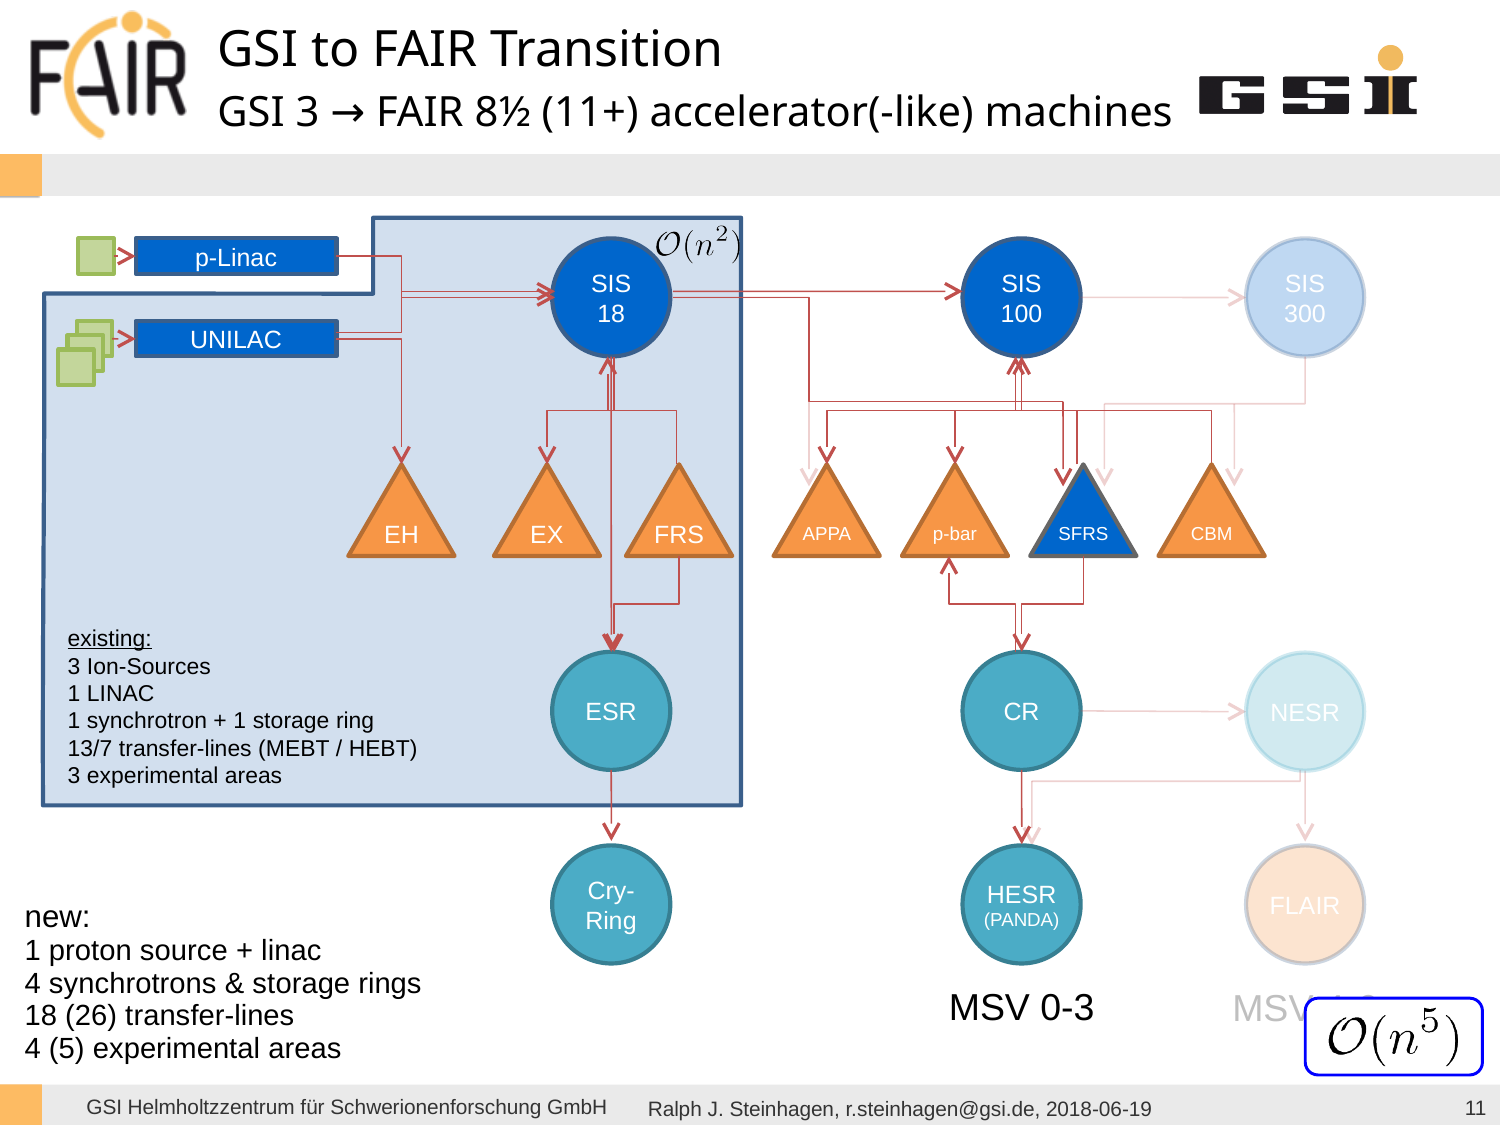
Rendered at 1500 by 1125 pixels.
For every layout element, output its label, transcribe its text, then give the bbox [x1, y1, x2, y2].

text_box new: 1 proton source + linac 4 synchrotrons & storage rings 18 (26) transfer-lines 4 (5) experimental areas [9, 891, 552, 1084]
text_box SFRS [1030, 464, 1137, 557]
text_box CR [962, 651, 1081, 770]
picture [1197, 42, 1419, 117]
text_box p-bar [901, 465, 1009, 557]
picture [649, 222, 747, 266]
text_box Cry- Ring [552, 845, 671, 964]
text_box [42, 257, 742, 806]
text_box SIS 300 [1246, 238, 1365, 357]
text_box SIS 18 [552, 238, 671, 357]
picture [1318, 1003, 1469, 1070]
text_box APPA [773, 465, 880, 557]
title GSI to FAIR Transition GSI 3 → FAIR 8½ (11+) accelerator(-like) machines [217, 2, 1186, 150]
text_box CBM [1158, 464, 1265, 557]
text_box EH [348, 465, 455, 557]
text_box FRS [625, 464, 733, 557]
text_box UNILAC [135, 321, 337, 357]
text_box ESR [552, 651, 671, 770]
text_box MSV 0-3 [933, 975, 1110, 1036]
picture [30, 9, 187, 141]
text_box EX [493, 465, 601, 557]
text_box FLAIR [1246, 845, 1365, 964]
text_box existing: 3 Ion-Sources 1 LINAC 1 synchrotron + 1 storage ring 13/7 transfer-lines (MEBT / HEBT) 3 experimental areas [53, 616, 433, 796]
text_box SIS100 [962, 238, 1081, 357]
text_box [78, 238, 114, 274]
text_box [1305, 998, 1483, 1075]
text_box p-Linac [135, 238, 337, 274]
text_box MSV 4-6 [1217, 976, 1393, 1037]
text_box NESR [1246, 652, 1365, 771]
text_box HESR (PANDA) [962, 845, 1081, 964]
text_box [402, 292, 541, 297]
text_box [373, 217, 742, 291]
